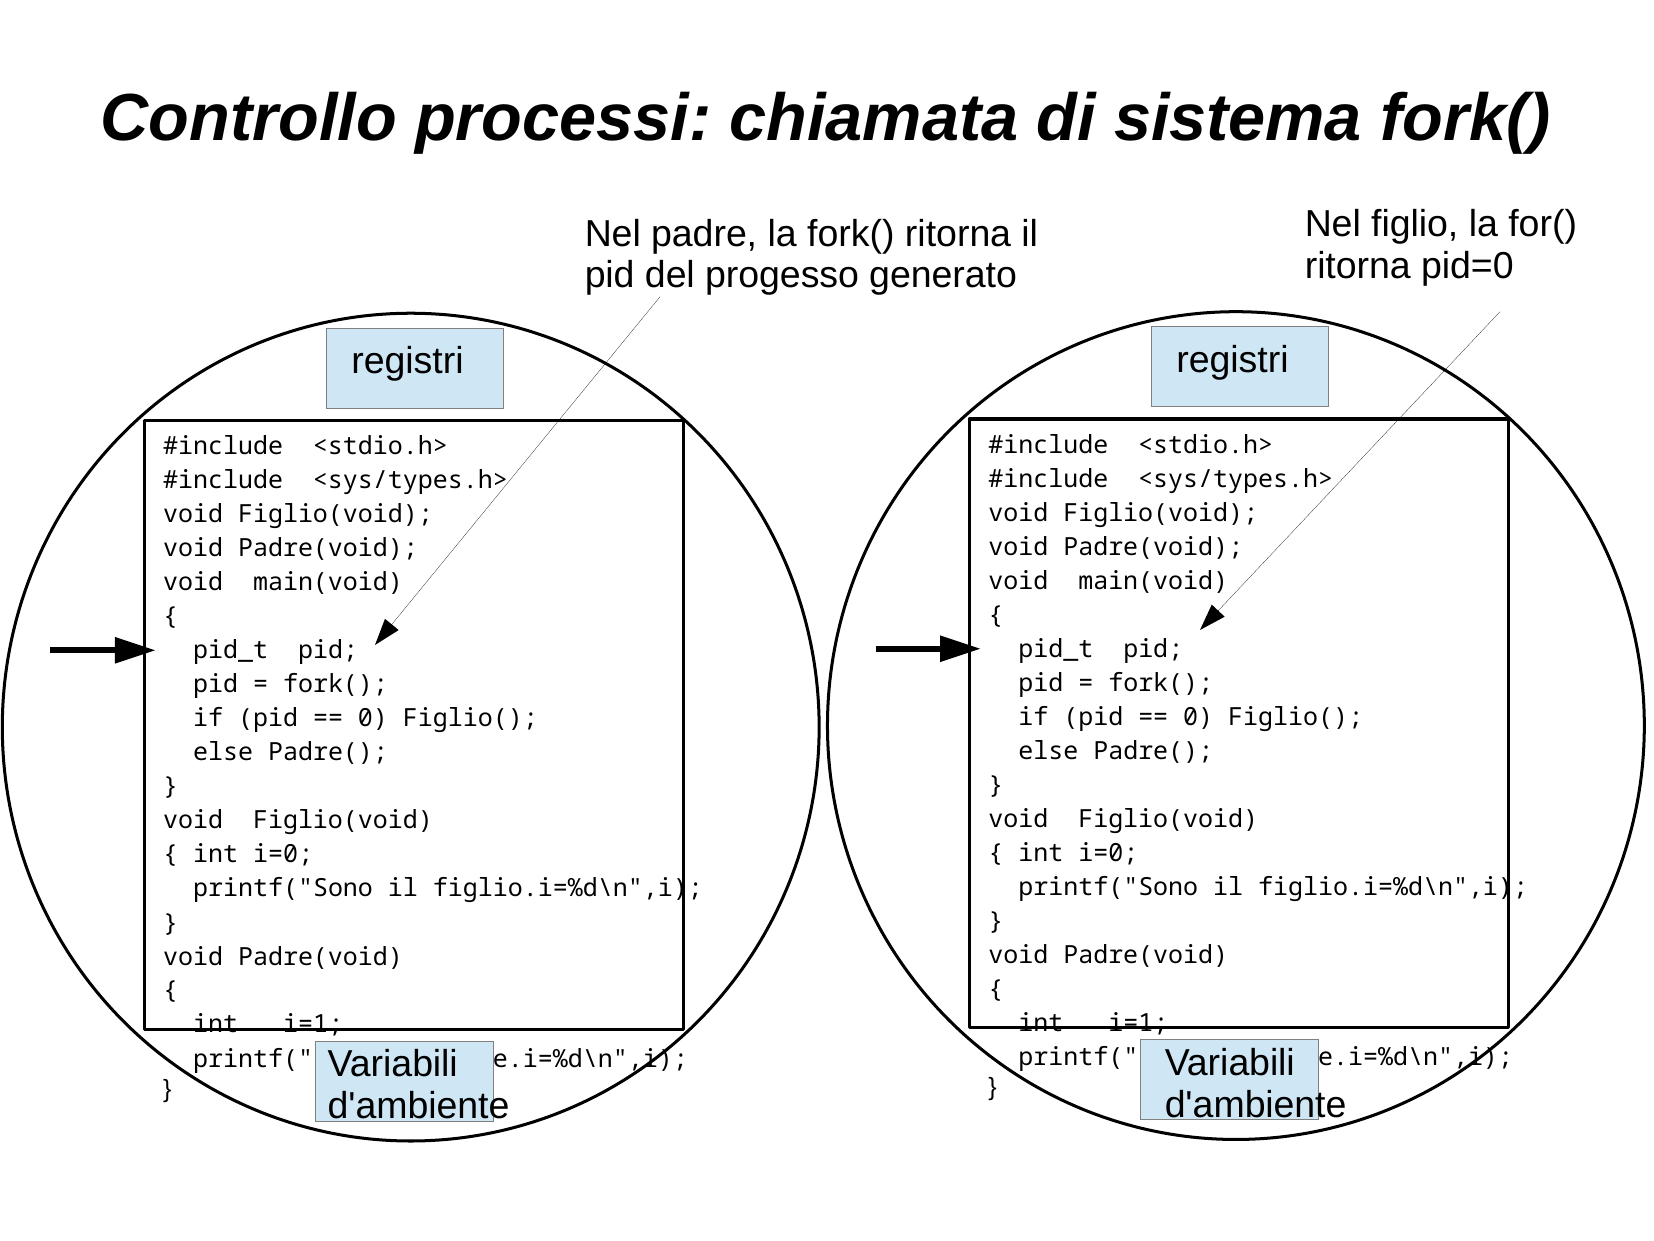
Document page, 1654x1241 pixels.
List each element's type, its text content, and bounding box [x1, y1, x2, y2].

text_box [1140, 1039, 1149, 1120]
text_box registri [1161, 330, 1392, 388]
text_box [326, 328, 504, 409]
text_box Nel padre, la fork() ritorna il pid del progesso generato [570, 204, 1096, 304]
text_box #include <stdio.h> #include <sys/types.h> void Figlio(void); void Padre(void); void main(void) { pid_t pid; pid = fork(); if (pid == 0) Figlio(); else Padre(); } void Figlio(void) { int i=0; printf("Sono il figlio.i=%d\n",i); } void Padre(void) { int i=1; printf("Sono il padre.i=%d\n",i); } [685, 420, 828, 1030]
text_box Nel figlio, la for() ritorna pid=0 [1290, 195, 1654, 312]
text_box #include <stdio.h> #include <sys/types.h> void Figlio(void); void Padre(void); void main(void) { pid_t pid; pid = fork(); if (pid == 0) Figlio(); else Padre(); } void Figlio(void) { int i=0; printf("Sono il figlio.i=%d\n",i); } void Padre(void) { int i=1; printf("Sono il padre.i=%d\n",i); } [1510, 419, 1653, 1028]
text_box #include <stdio.h> #include <sys/types.h> void Figlio(void); void Padre(void); void main(void) { pid_t pid; pid = fork(); if (pid == 0) Figlio(); else Padre(); } void Figlio(void) { int i=0; printf("Sono il figlio.i=%d\n",i); } void Padre(void) { int i=1; printf("Sono il padre.i=%d\n",i); } [973, 421, 1507, 1026]
text_box registri [336, 332, 567, 389]
text_box Variabili d'ambiente [312, 1035, 543, 1135]
title Controllo processi: chiamata di sistema fork() [82, 13, 1571, 222]
text_box [1151, 326, 1329, 407]
text_box #include <stdio.h> #include <sys/types.h> void Figlio(void); void Padre(void); void main(void) { pid_t pid; pid = fork(); if (pid == 0) Figlio(); else Padre(); } void Figlio(void) { int i=0; printf("Sono il figlio.i=%d\n",i); } void Padre(void) { int i=1; printf("Sono il padre.i=%d\n",i); } [148, 422, 682, 1028]
text_box Variabili d'ambiente [1149, 1033, 1380, 1133]
